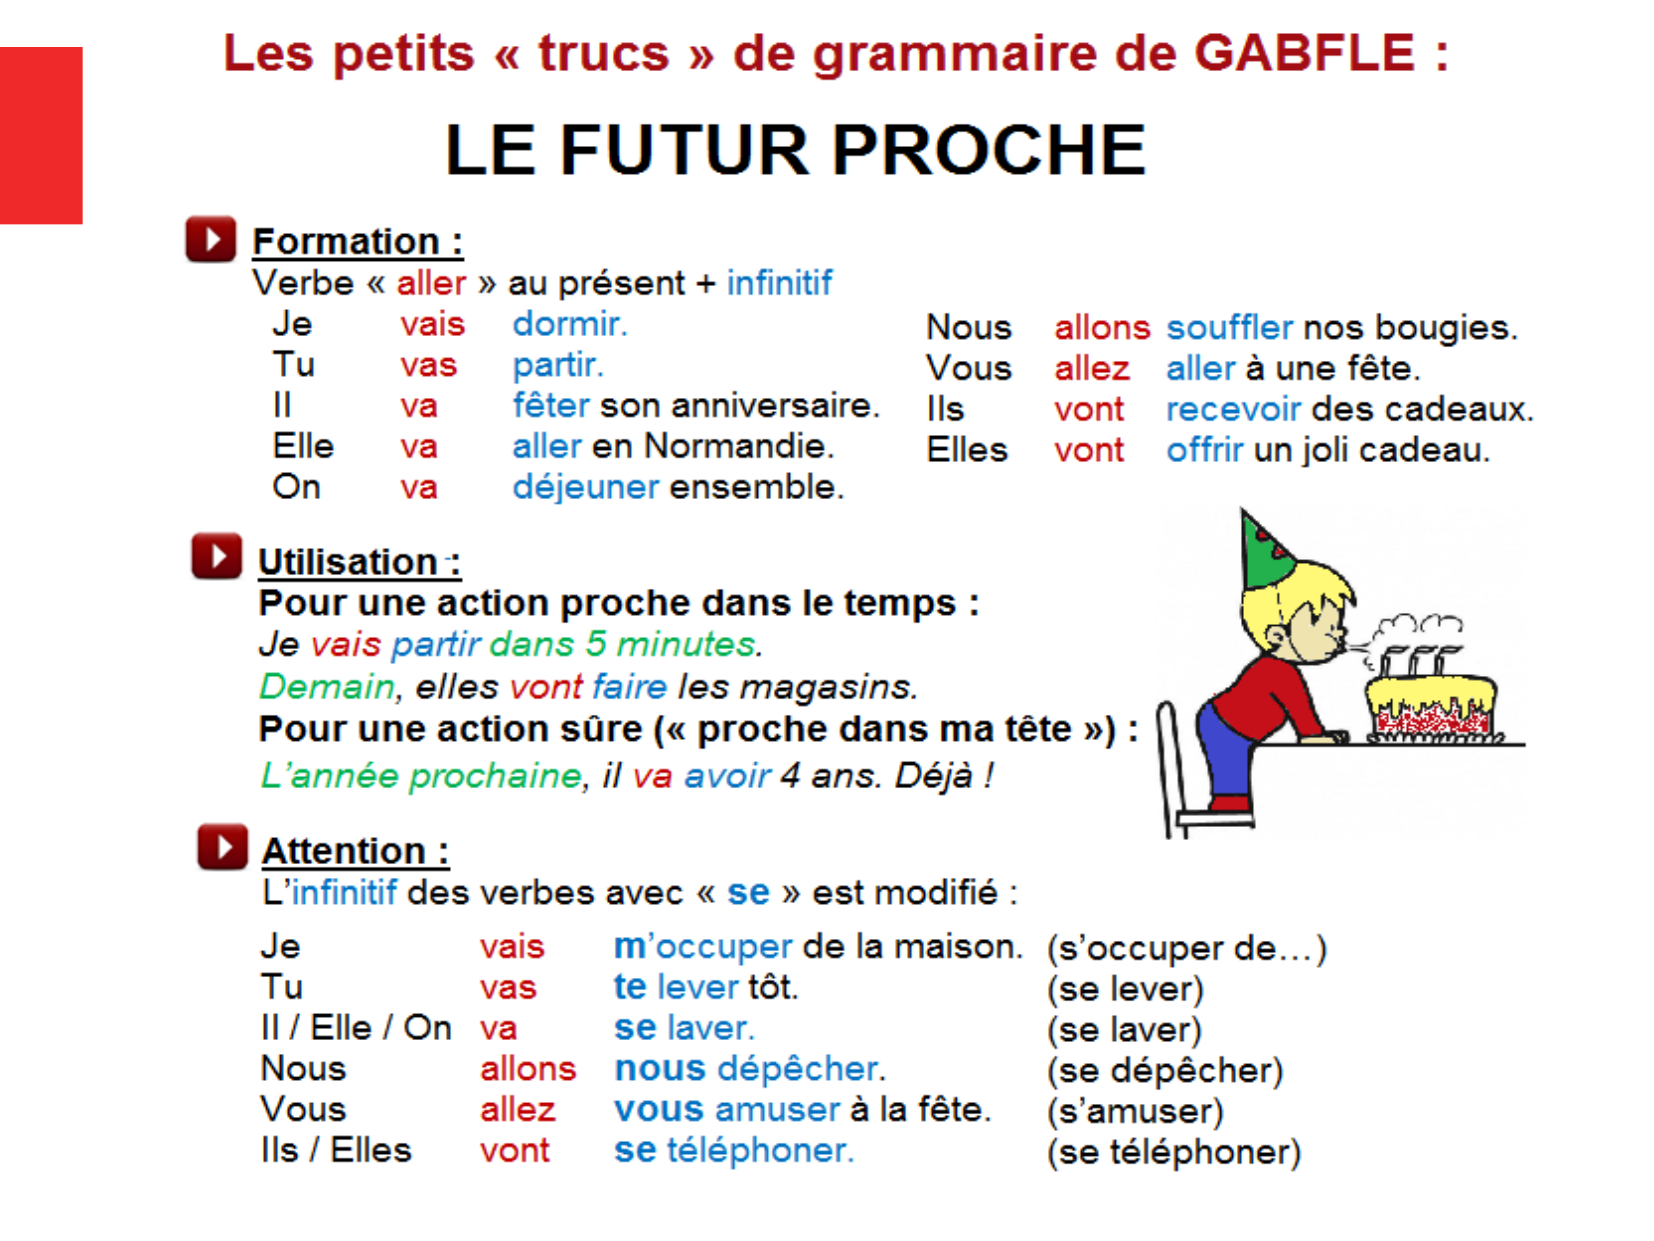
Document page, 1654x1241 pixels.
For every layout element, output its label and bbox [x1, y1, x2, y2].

picture [129, 8, 1560, 1229]
